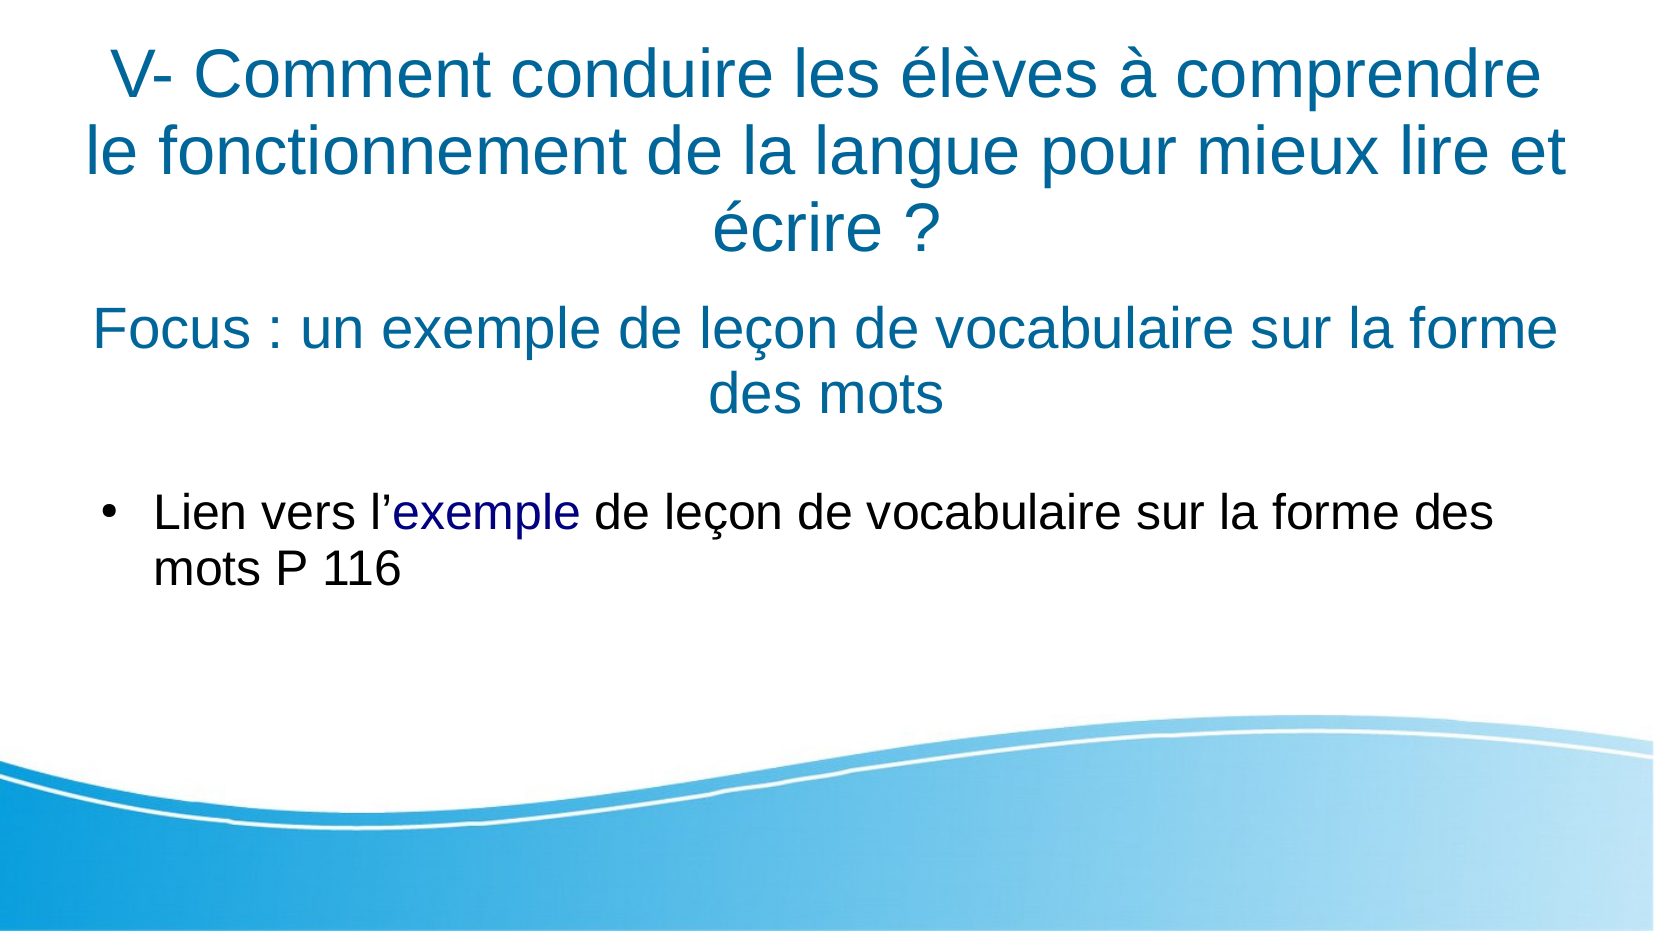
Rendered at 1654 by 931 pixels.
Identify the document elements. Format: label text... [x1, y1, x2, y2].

picture [0, 714, 1654, 931]
title Focus : un exemple de leçon de vocabulaire sur la forme des mots [82, 283, 1571, 439]
list Lien vers l’exemple de leçon de vocabulaire sur la forme des mots P 116 [82, 484, 1571, 743]
title V- Comment conduire les élèves à comprendre le fonctionnement de la langue pour mieux lire et écrire ? [82, 35, 1571, 266]
